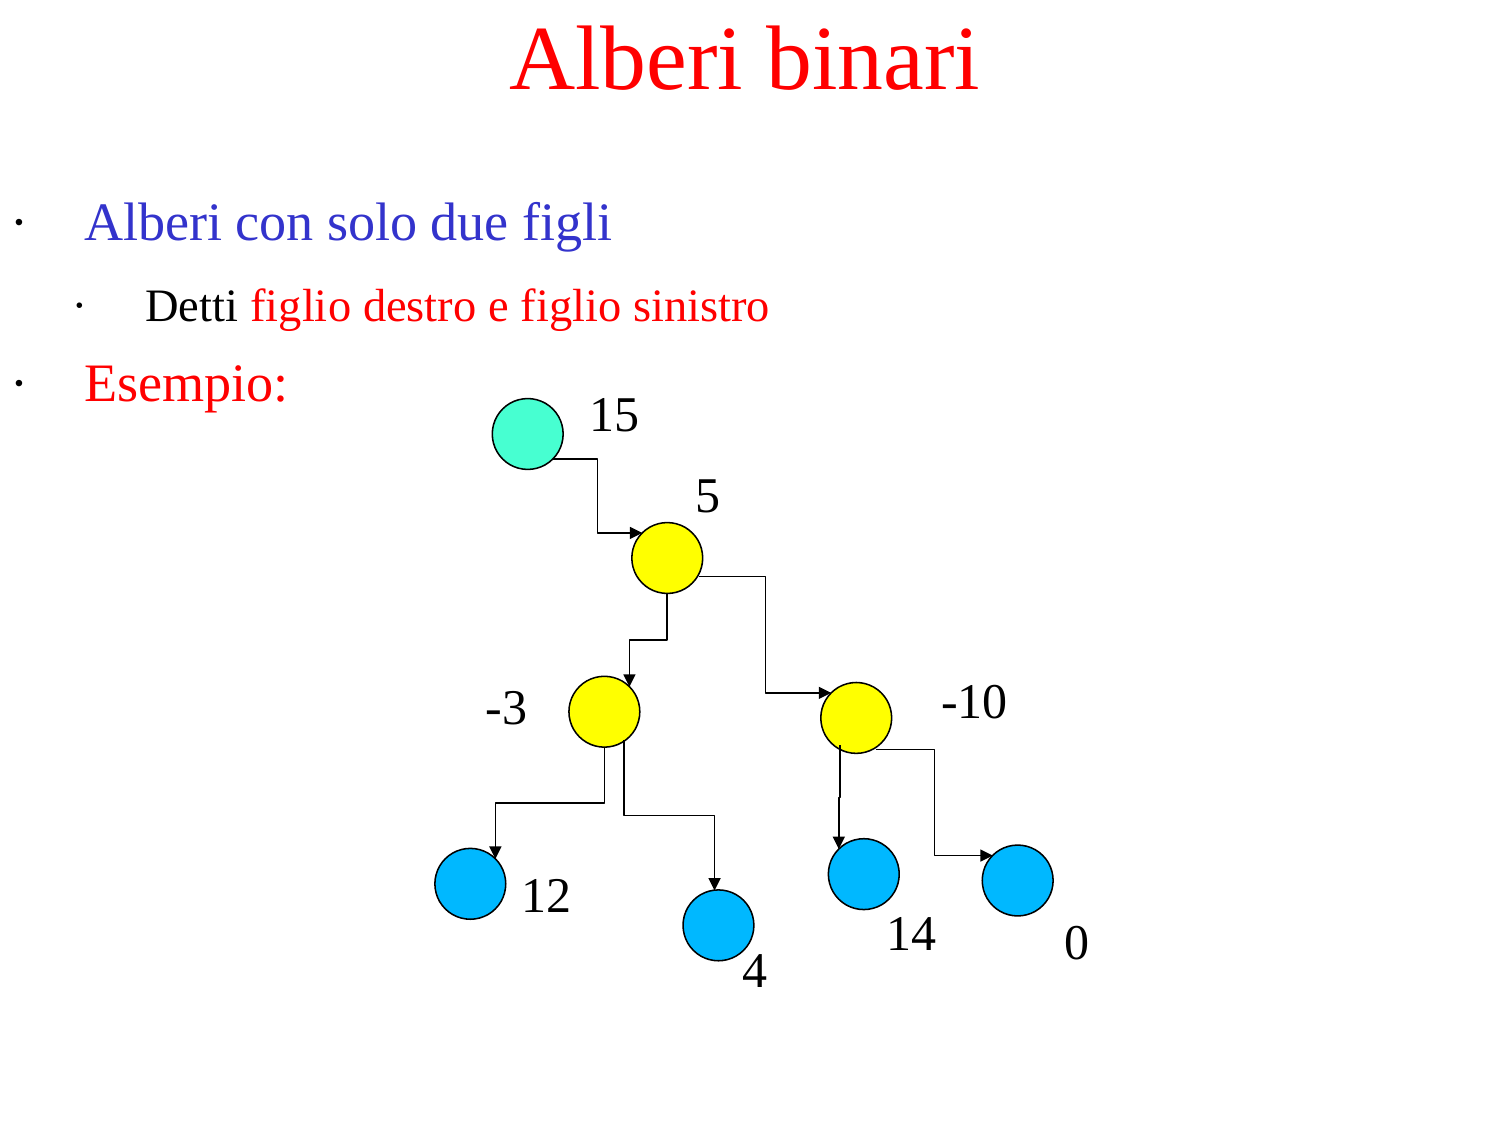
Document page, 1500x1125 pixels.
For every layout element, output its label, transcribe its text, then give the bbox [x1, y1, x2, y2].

text_box [820, 682, 892, 754]
text_box [492, 398, 564, 470]
title Alberi binari [107, 0, 1383, 185]
text_box 14 [871, 898, 952, 969]
list Alberi con solo due figli Detti figlio destro e figlio sinistro Esempio: [0, 185, 1383, 423]
text_box 15 [574, 379, 655, 450]
text_box 0 [1050, 907, 1105, 978]
text_box [568, 676, 640, 748]
text_box [982, 845, 1054, 916]
text_box -3 [470, 672, 543, 743]
text_box [828, 838, 900, 910]
text_box [683, 889, 754, 961]
text_box -10 [926, 667, 1023, 738]
text_box 5 [680, 460, 735, 532]
text_box 4 [727, 936, 783, 1007]
text_box [434, 848, 506, 920]
text_box 12 [506, 860, 586, 931]
text_box [631, 522, 703, 594]
